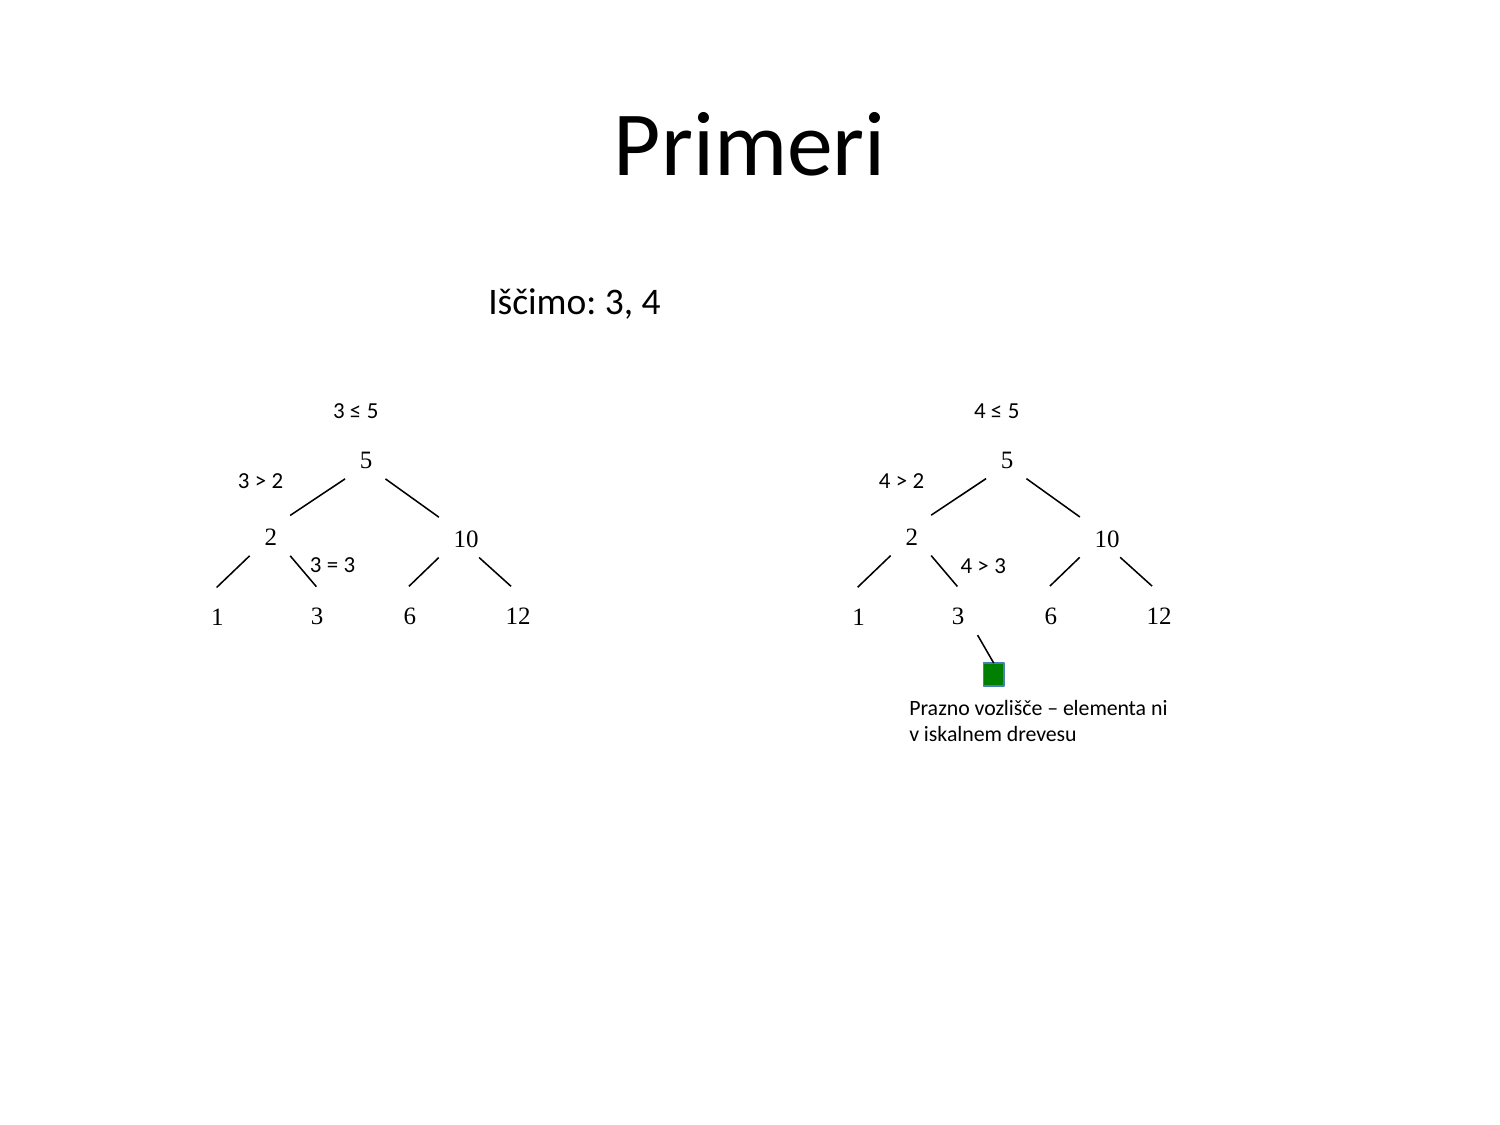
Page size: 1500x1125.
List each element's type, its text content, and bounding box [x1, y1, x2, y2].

text_box 3 ≤ 5 [318, 387, 437, 431]
title Primeri [75, 45, 1425, 233]
text_box 4 > 2 [864, 458, 982, 501]
text_box Prazno vozlišče – elementa ni v iskalnem drevesu [894, 686, 1187, 754]
text_box 4 ≤ 5 [959, 387, 1078, 431]
text_box [983, 663, 1004, 686]
text_box 4 > 3 [945, 543, 1064, 587]
text_box 3 > 2 [223, 458, 341, 501]
text_box Iščimo: 3, 4 [473, 269, 837, 330]
text_box 3 = 3 [295, 542, 414, 585]
